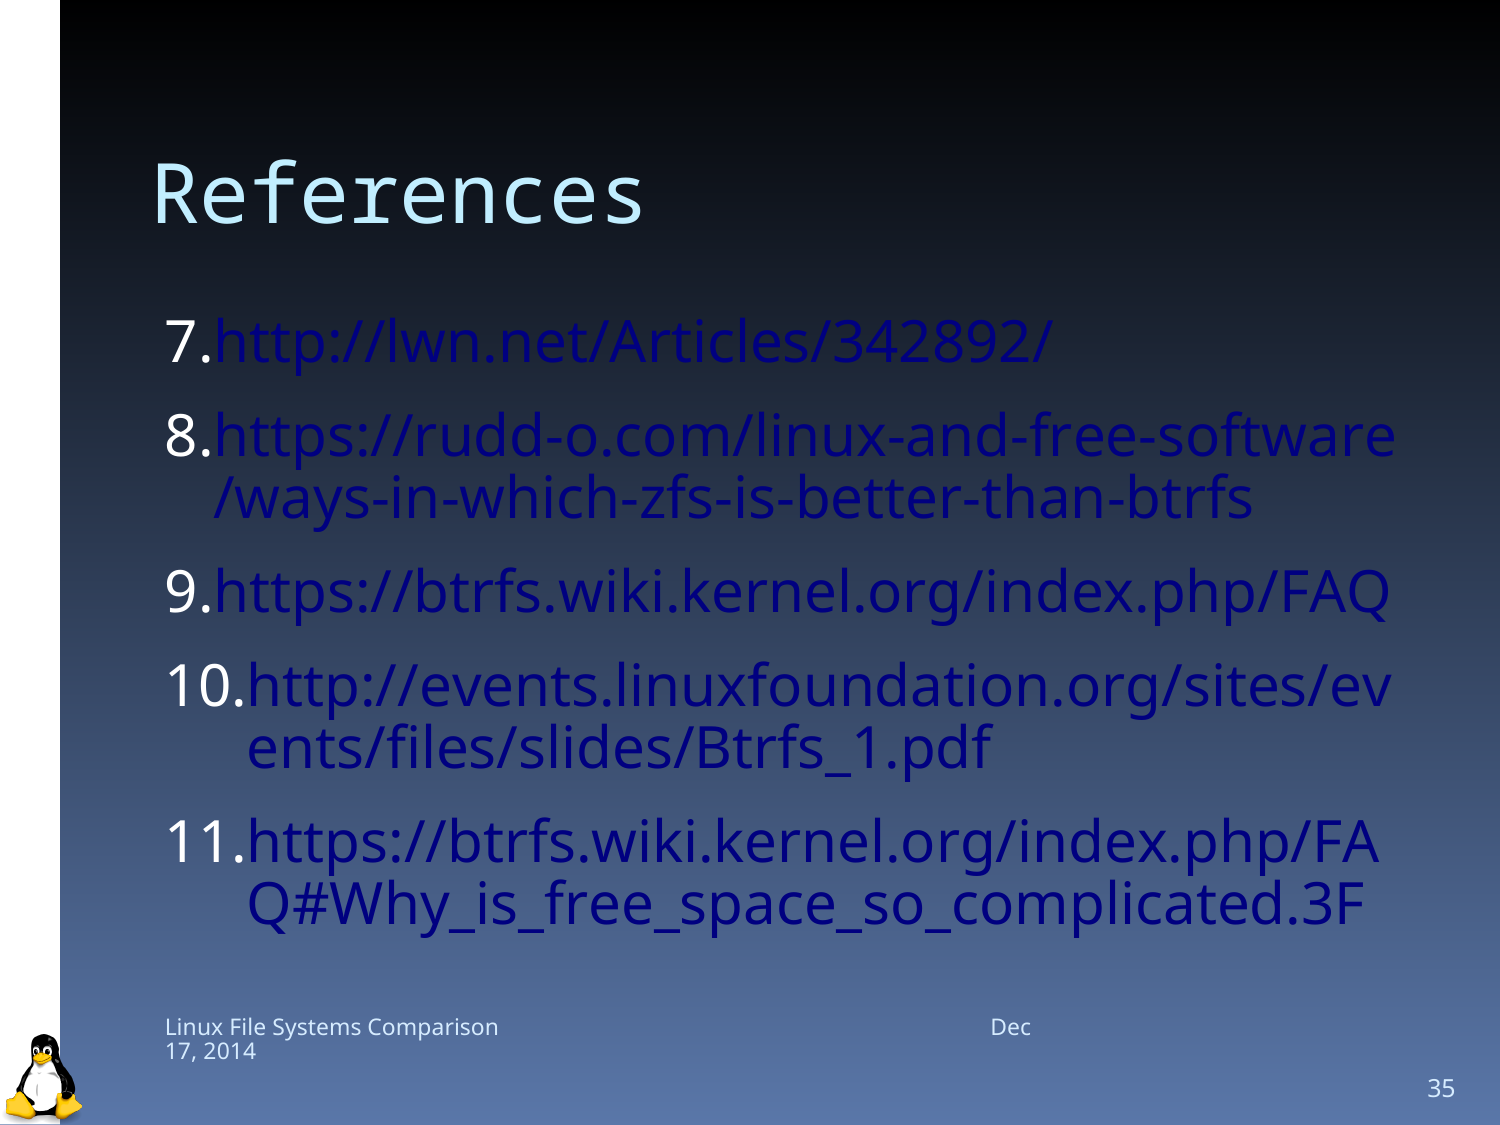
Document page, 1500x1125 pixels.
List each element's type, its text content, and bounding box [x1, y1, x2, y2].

picture [0, 1034, 82, 1125]
list http://lwn.net/Articles/342892/ https://rudd-o.com/linux-and-free-software/ways-in-which-zfs-is-better-than-btrfs https://btrfs.wiki.kernel.org/index.php/FAQ http://events.linuxfoundation.org/sites/events/files/slides/Btrfs_1.pdf https://btrfs.wiki.kernel.org/index.php/FAQ#Why_is_free_space_so_complicated.3F [149, 292, 1425, 961]
title References [149, 84, 1425, 292]
